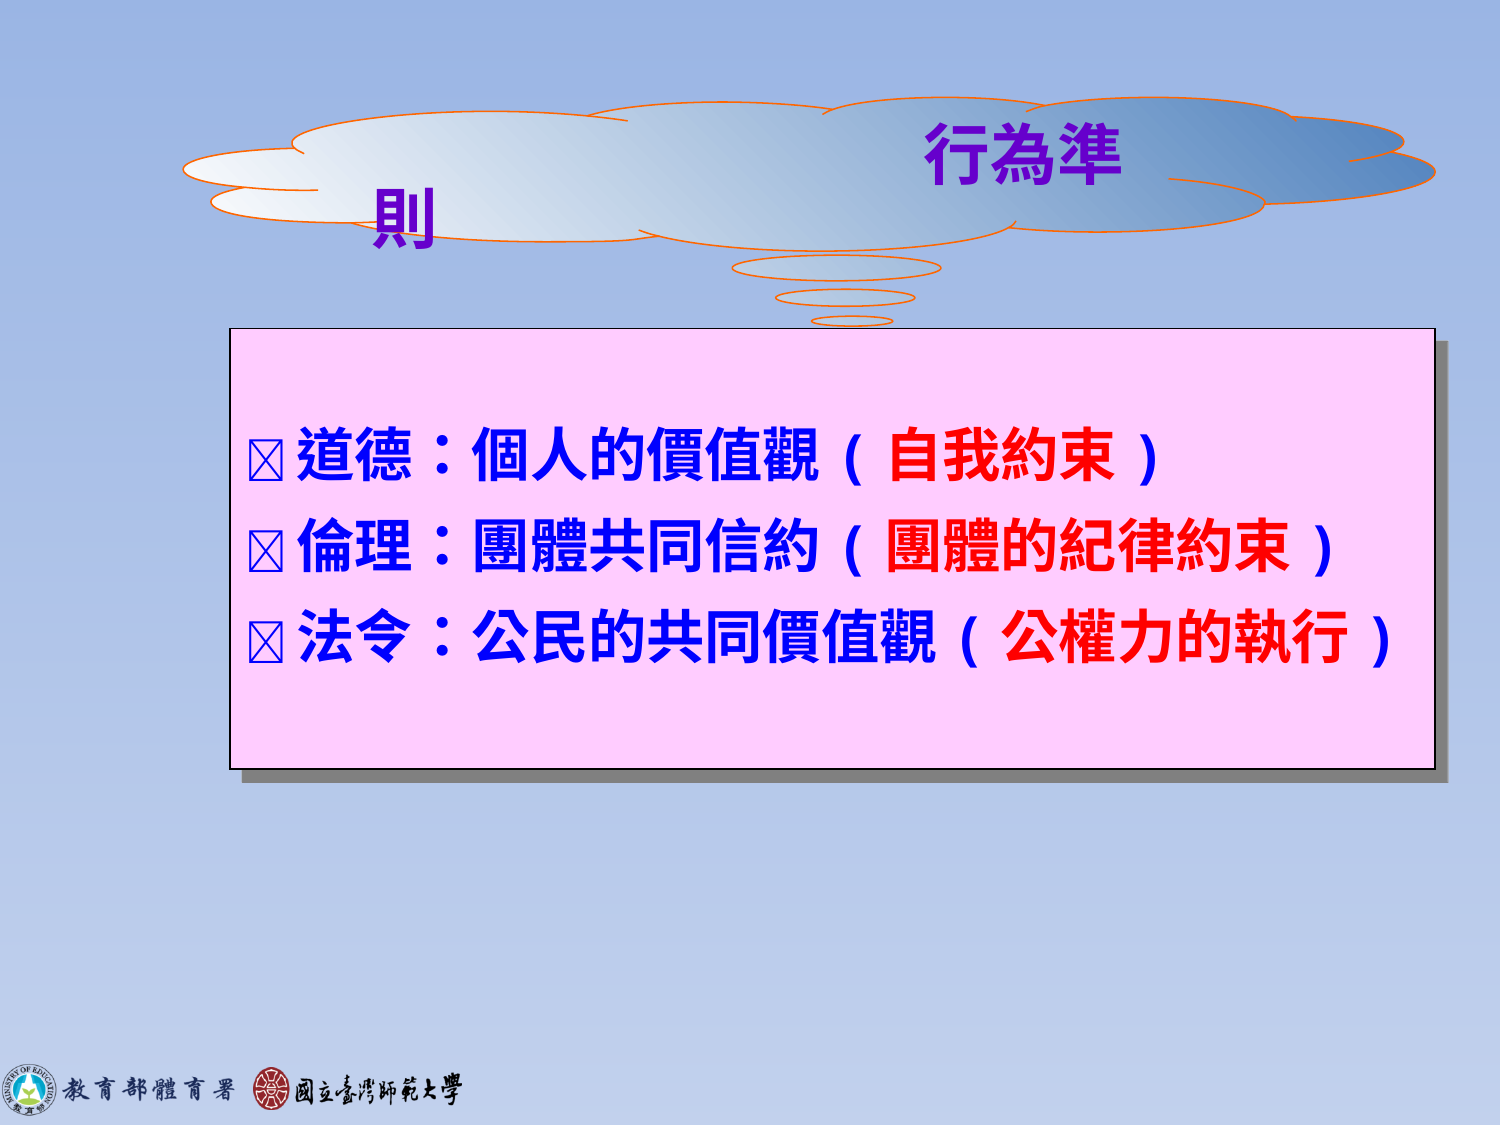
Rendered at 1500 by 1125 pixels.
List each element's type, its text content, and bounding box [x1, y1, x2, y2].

text_box 行為準則 [811, 316, 893, 327]
text_box 行為準則 [732, 255, 941, 281]
text_box 行為準則 [183, 97, 1436, 252]
text_box 行為準則 [775, 289, 915, 307]
text_box 道德：個人的價值觀(自我約束) 倫理：團體共同信約(團體的紀律約束) 法令：公民的共同價值觀(公權力的執行) [230, 328, 1435, 769]
